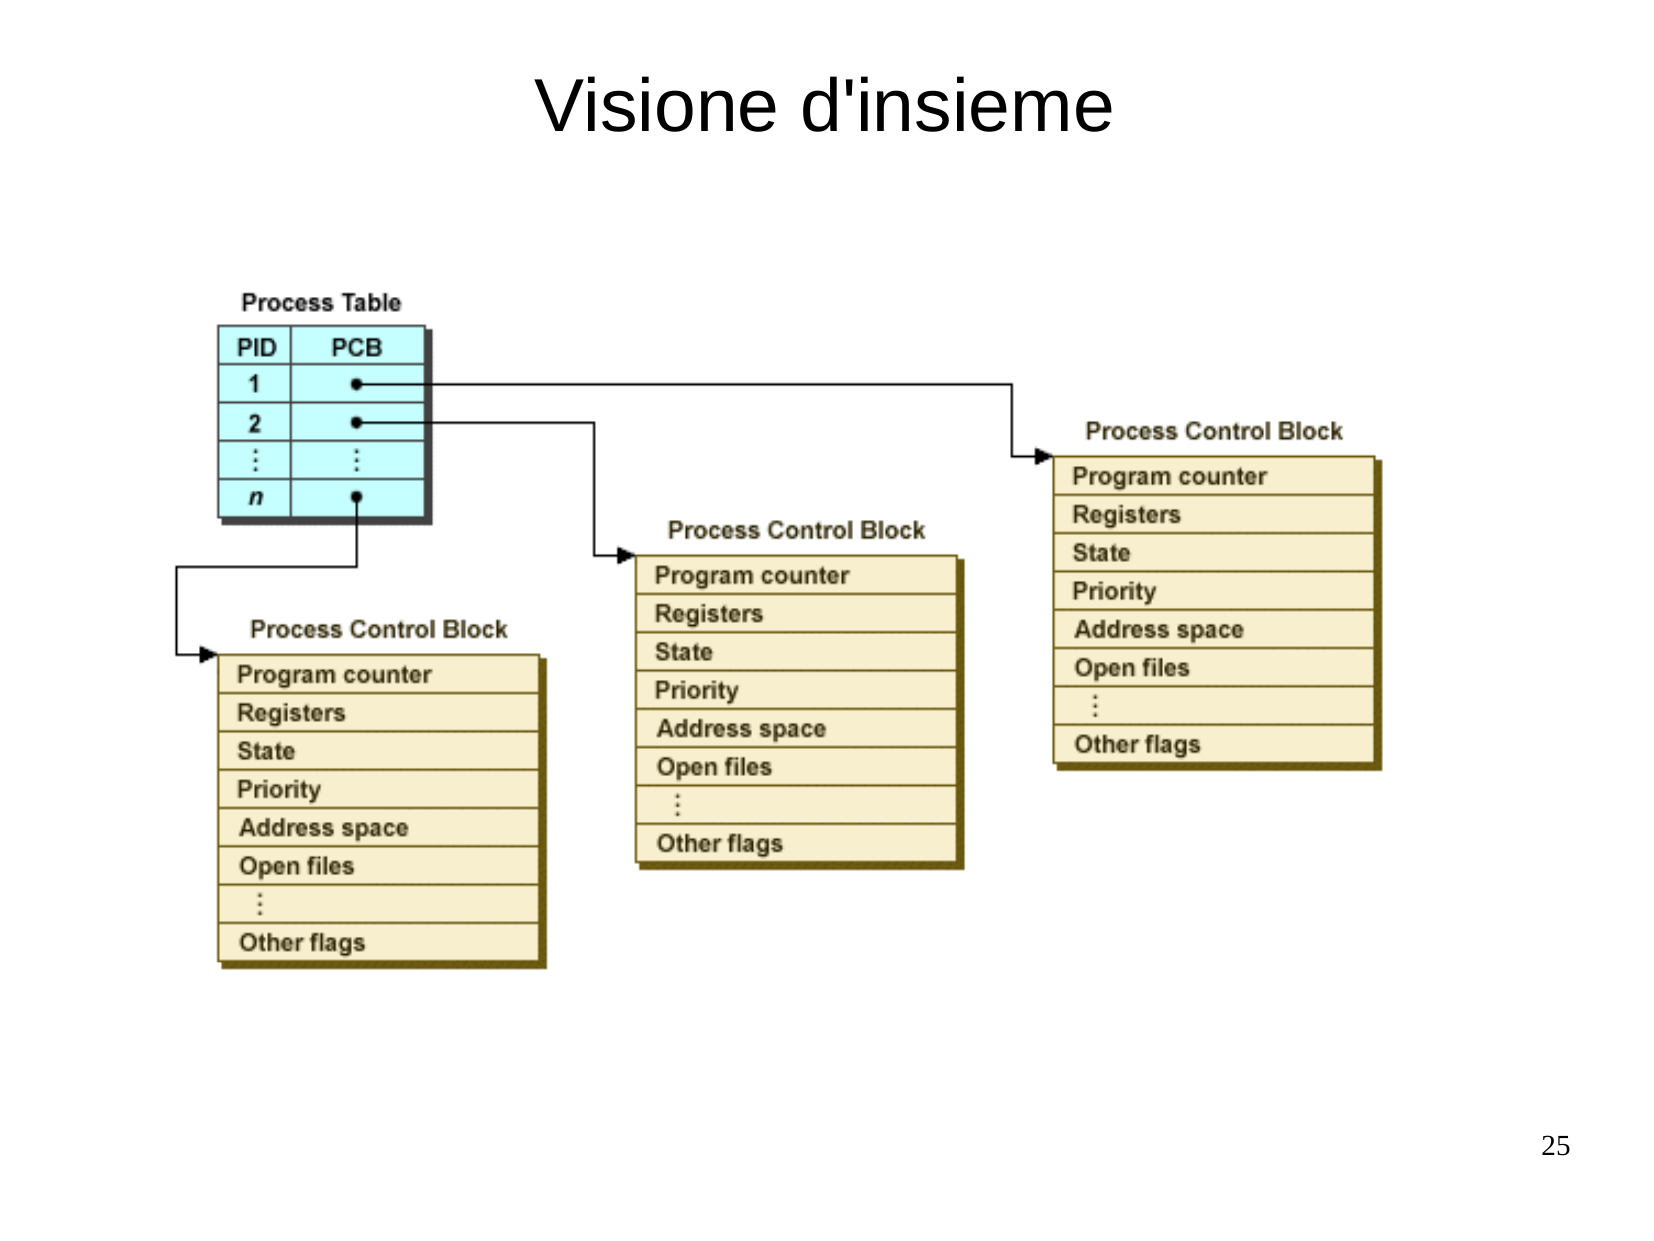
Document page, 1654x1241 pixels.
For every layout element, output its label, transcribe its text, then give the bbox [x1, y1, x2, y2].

picture [165, 269, 1396, 991]
text_box [120, 169, 1456, 725]
title Visione d'insieme [30, 2, 1621, 210]
